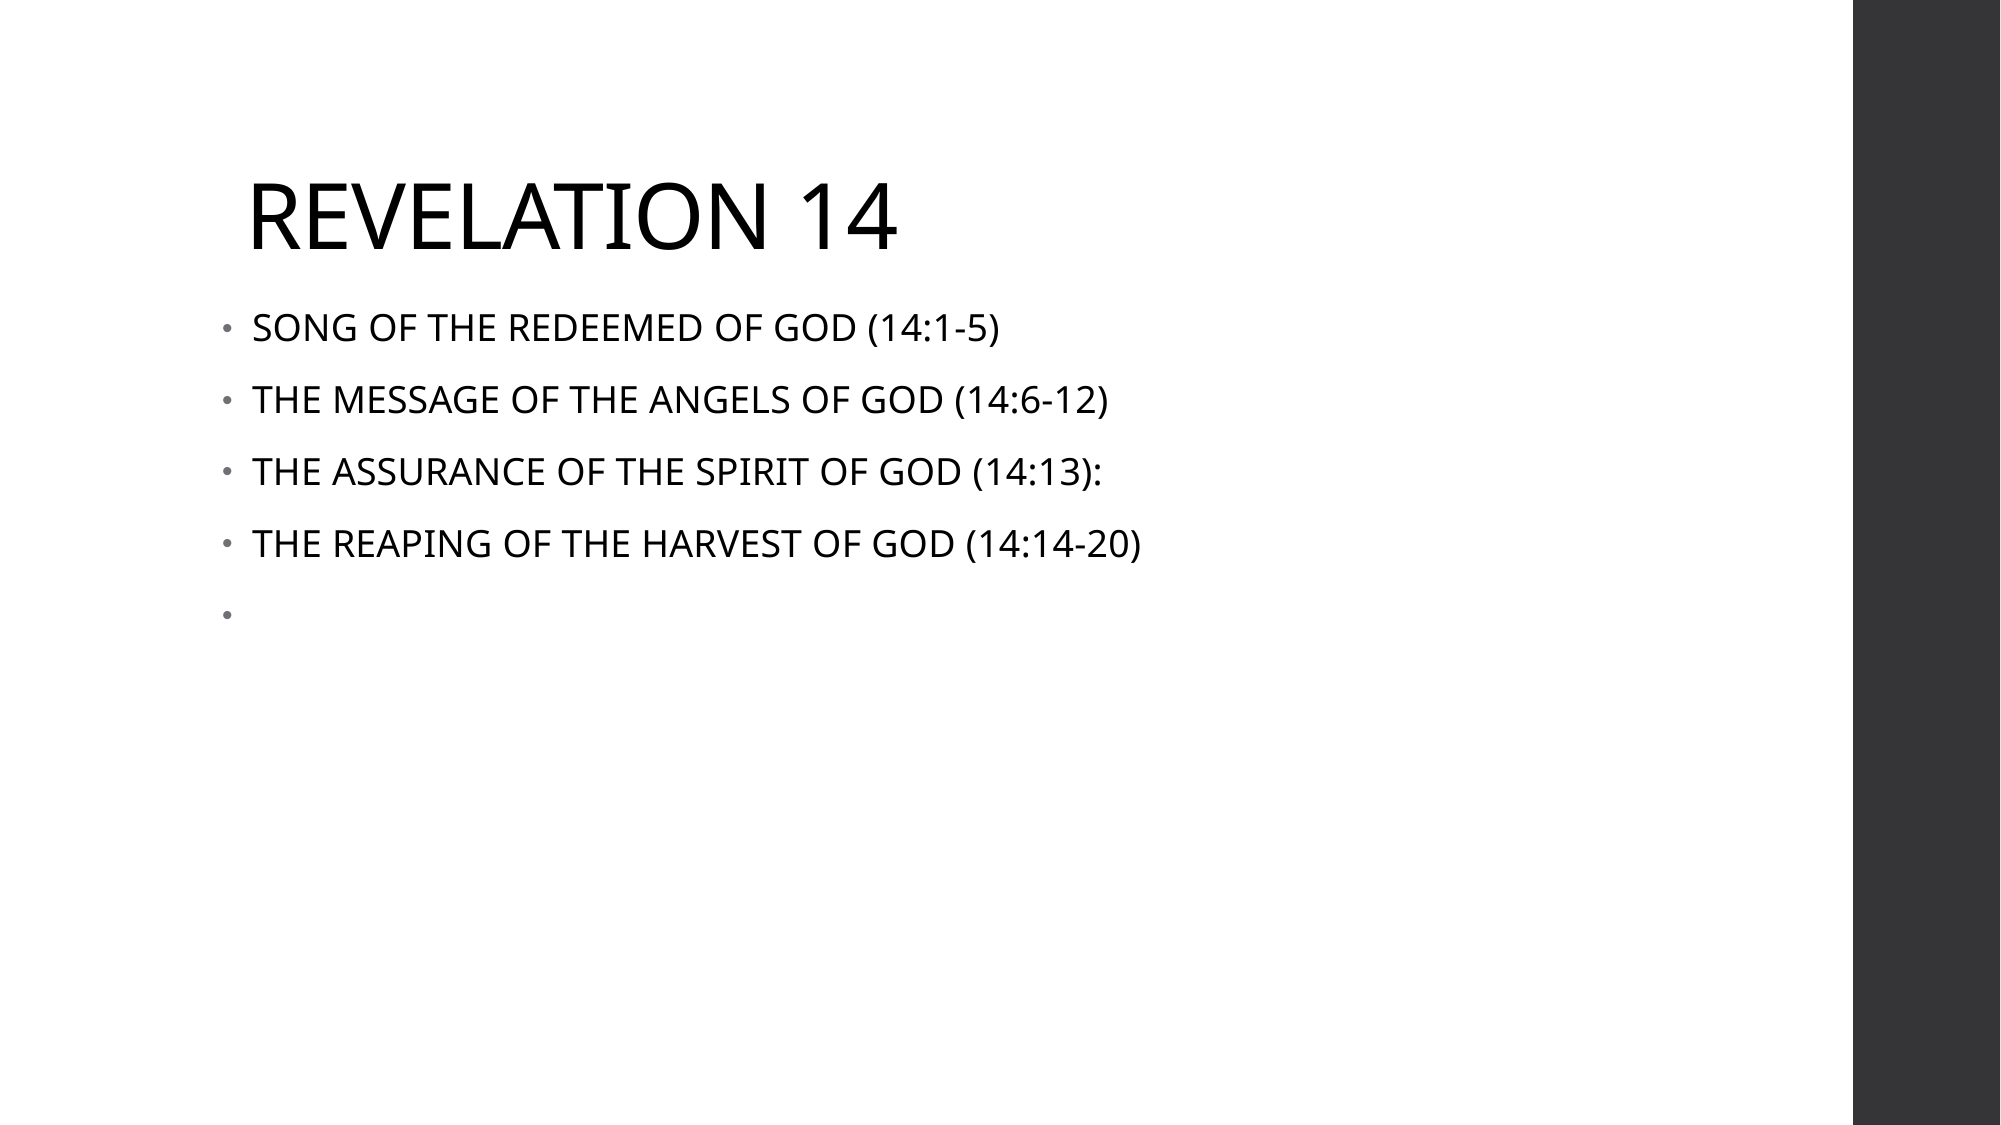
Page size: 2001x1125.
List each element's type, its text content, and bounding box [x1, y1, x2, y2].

title REVELATION 14 [206, 60, 1797, 278]
list SONG OF THE REDEEMED OF GOD (14:1-5) THE MESSAGE OF THE ANGELS OF GOD (14:6-12) THE ASSURANCE OF THE SPIRIT OF GOD (14:13): THE REAPING OF THE HARVEST OF GOD (14:14-20) [206, 299, 1617, 1014]
